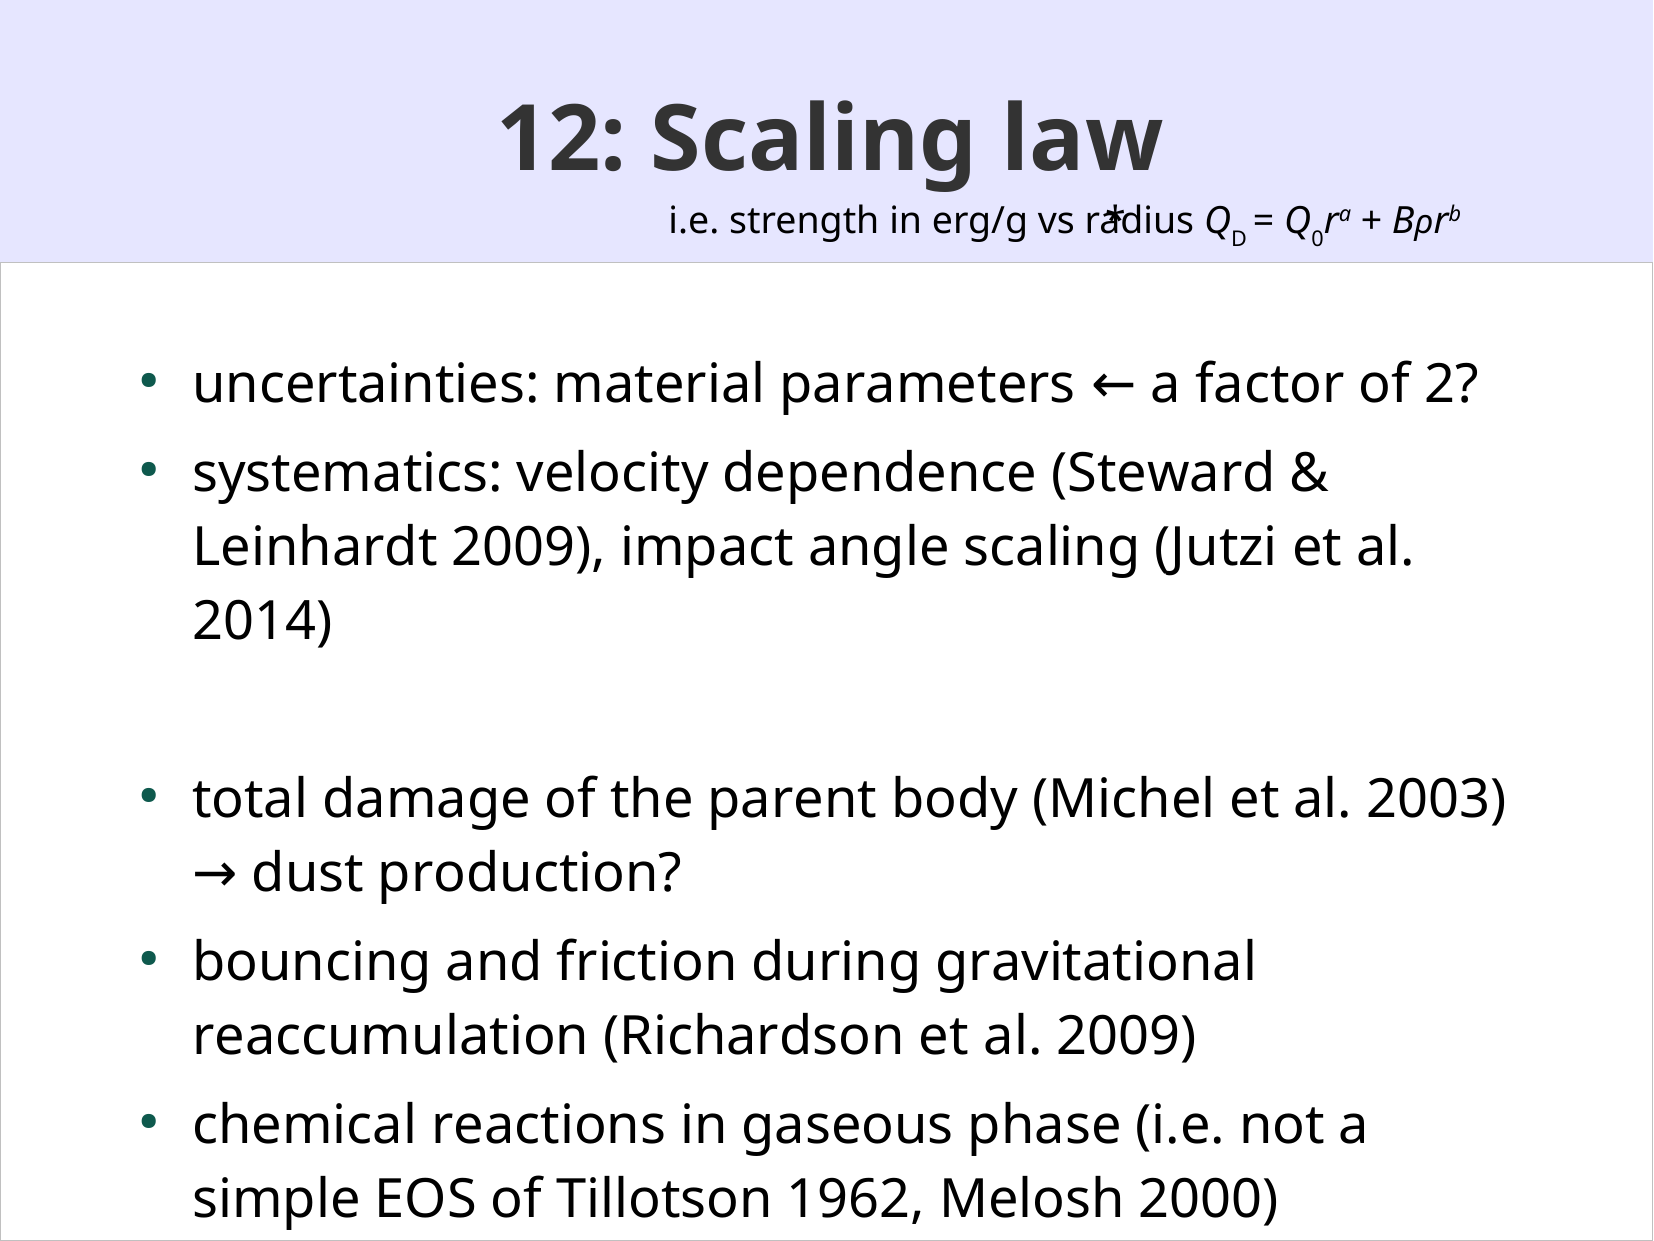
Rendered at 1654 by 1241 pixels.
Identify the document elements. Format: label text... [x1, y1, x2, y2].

title 12: Scaling law [124, 31, 1536, 239]
text_box * [1090, 186, 1134, 245]
list uncertainties: material parameters ← a factor of 2? systematics: velocity dependence (Steward & Leinhardt 2009), impact angle scaling (Jutzi et al. 2014) total damage of the parent body (Michel et al. 2003) → dust production? bouncing and friction during gravitational reaccumulation (Richardson et al. 2009) chemical reactions in gaseous phase (i.e. not a simple EOS of Tillotson 1962, Melosh 2000) [121, 344, 1534, 1065]
text_box i.e. strength in erg/g vs radius QD = Q0ra + Bρrb [653, 186, 1412, 255]
